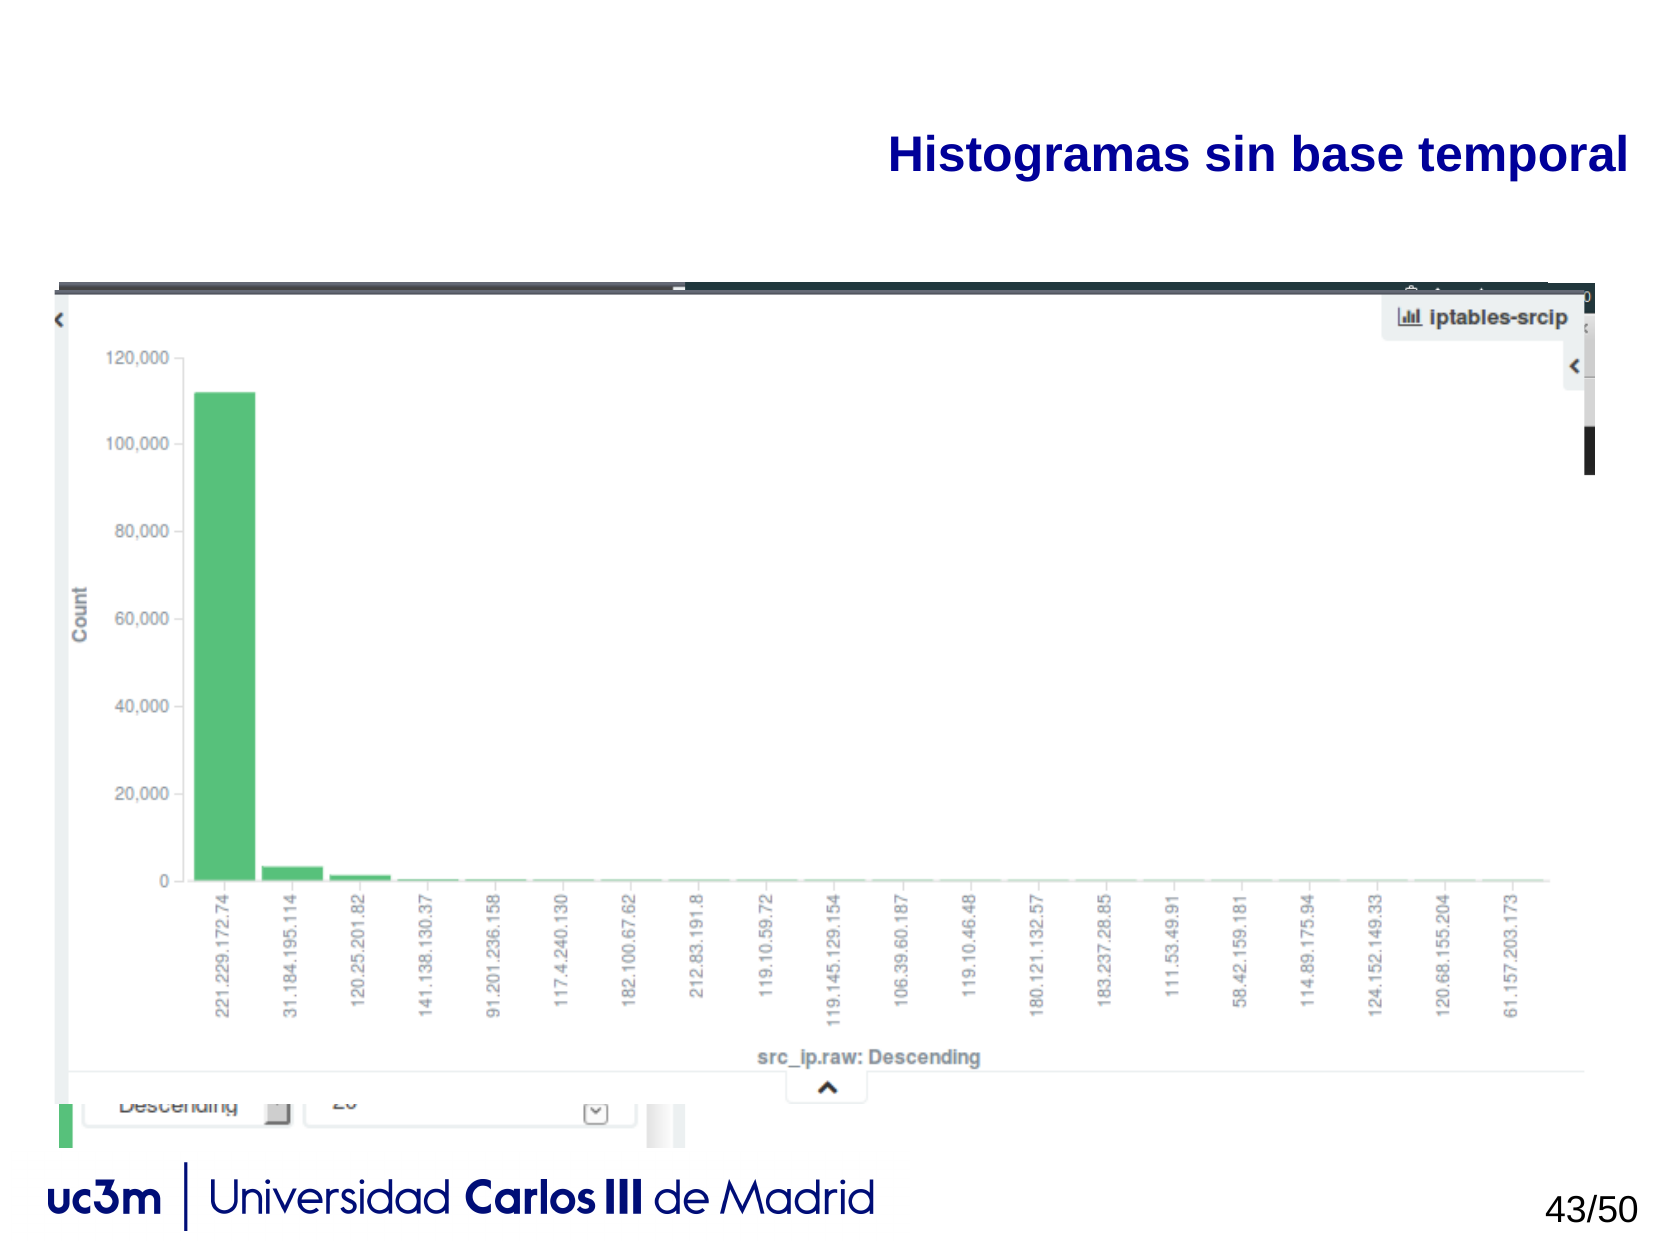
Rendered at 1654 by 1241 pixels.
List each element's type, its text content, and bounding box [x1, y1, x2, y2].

picture [11, 1151, 910, 1241]
title Histogramas sin base temporal [129, 0, 1630, 182]
picture [54, 282, 1595, 1148]
